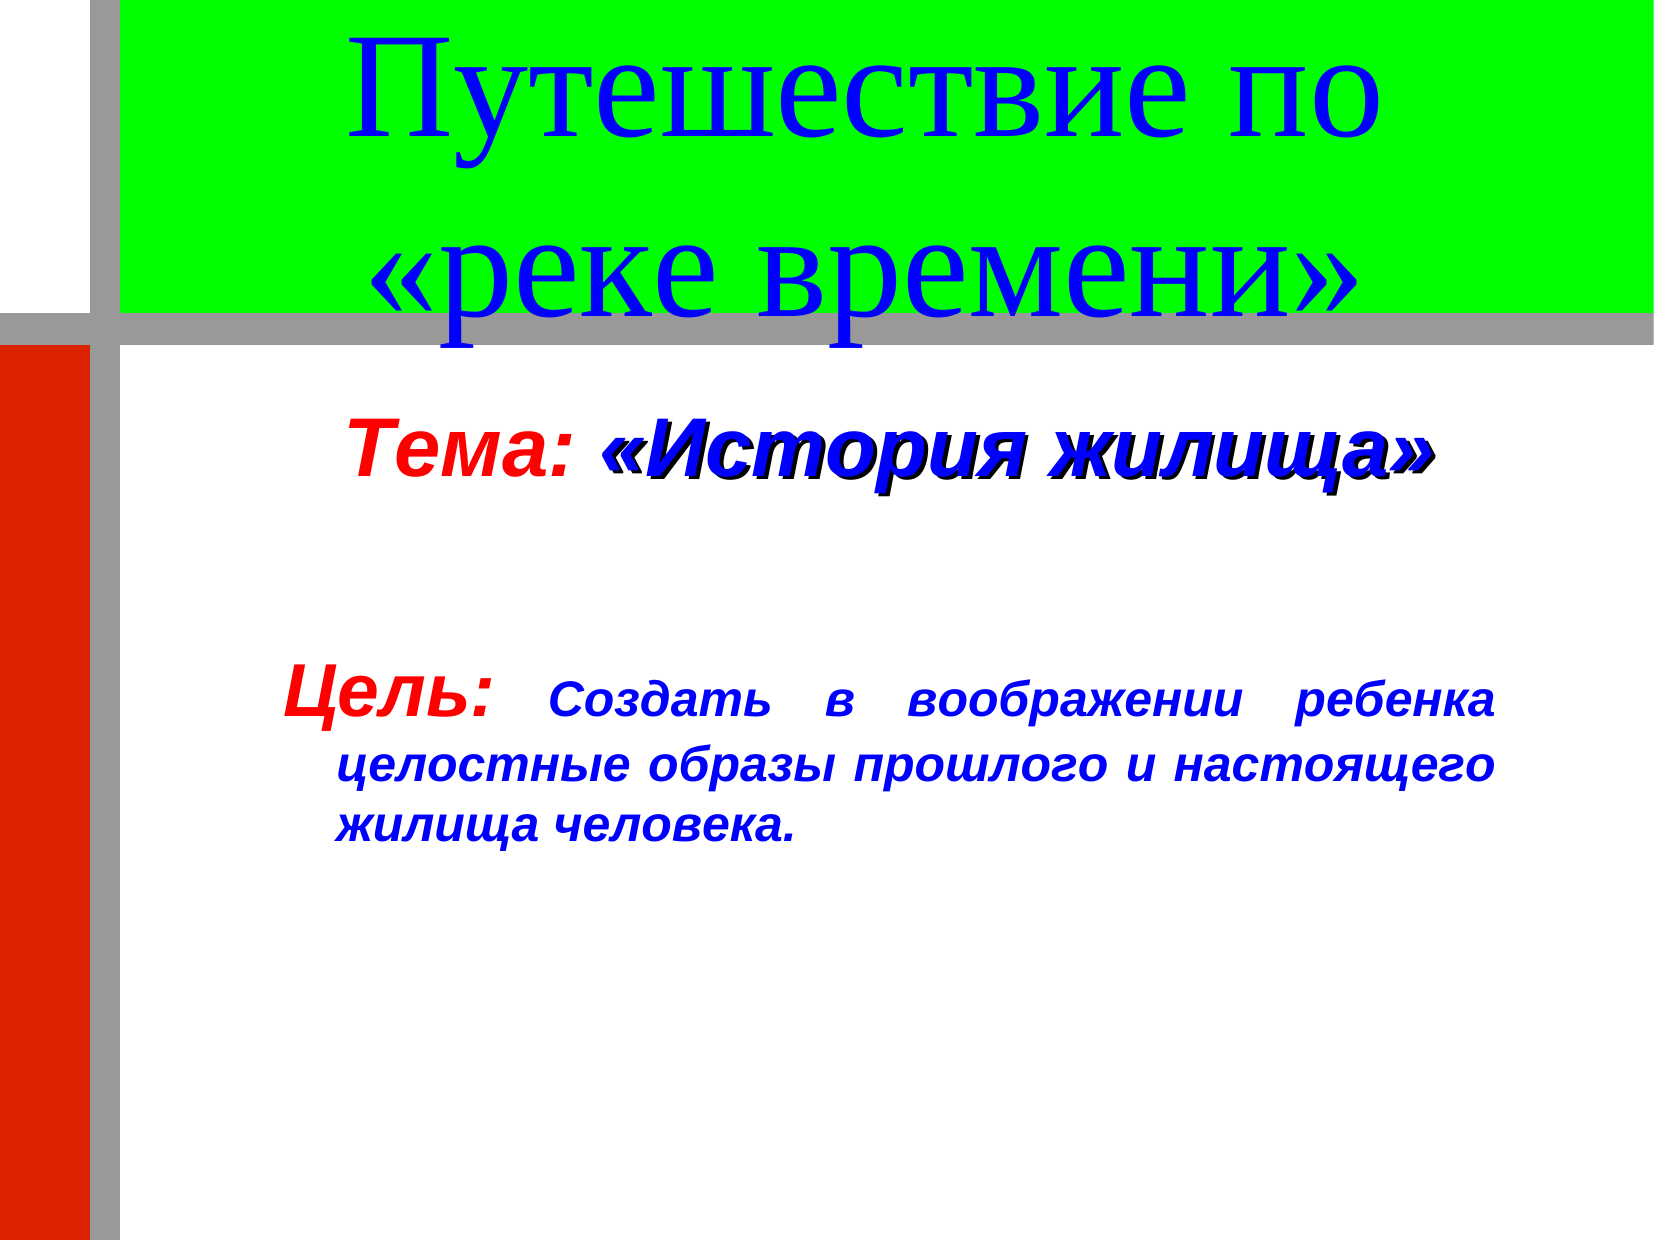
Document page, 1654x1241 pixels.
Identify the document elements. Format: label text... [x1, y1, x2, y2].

title Путешествие по «реке времени» [158, 0, 1571, 333]
list Тема: «История жилища» Цель: Создать в воображении ребенка целостные образы прошлого и настоящего жилища человека. [194, 392, 1576, 1175]
